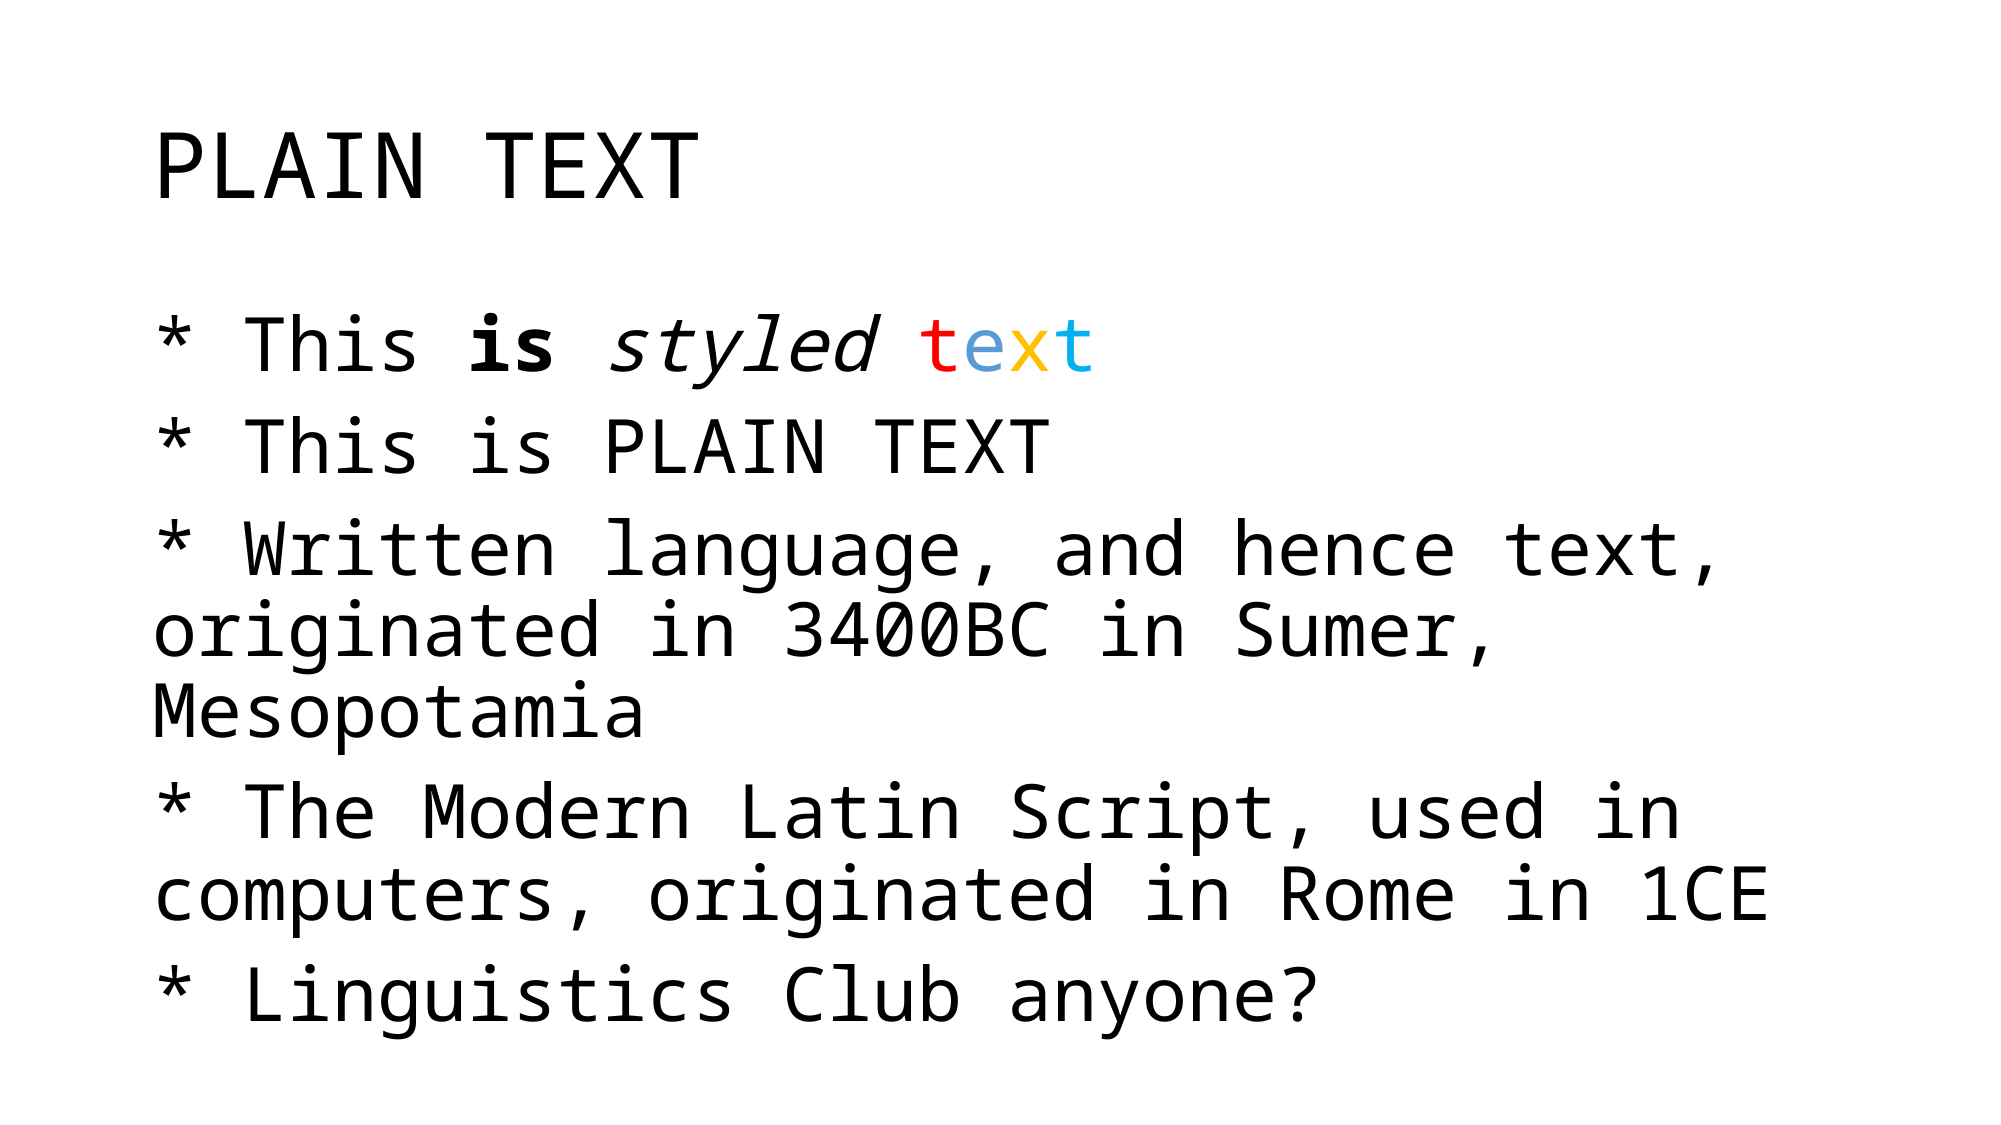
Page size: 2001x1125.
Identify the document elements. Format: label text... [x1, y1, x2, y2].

title PLAIN TEXT [137, 59, 1863, 278]
list * This is styled text * This is PLAIN TEXT * Written language, and hence text, originated in 3400BC in Sumer, Mesopotamia * The Modern Latin Script, used in computers, originated in Rome in 1CE * Linguistics Club anyone? [137, 299, 1863, 1125]
